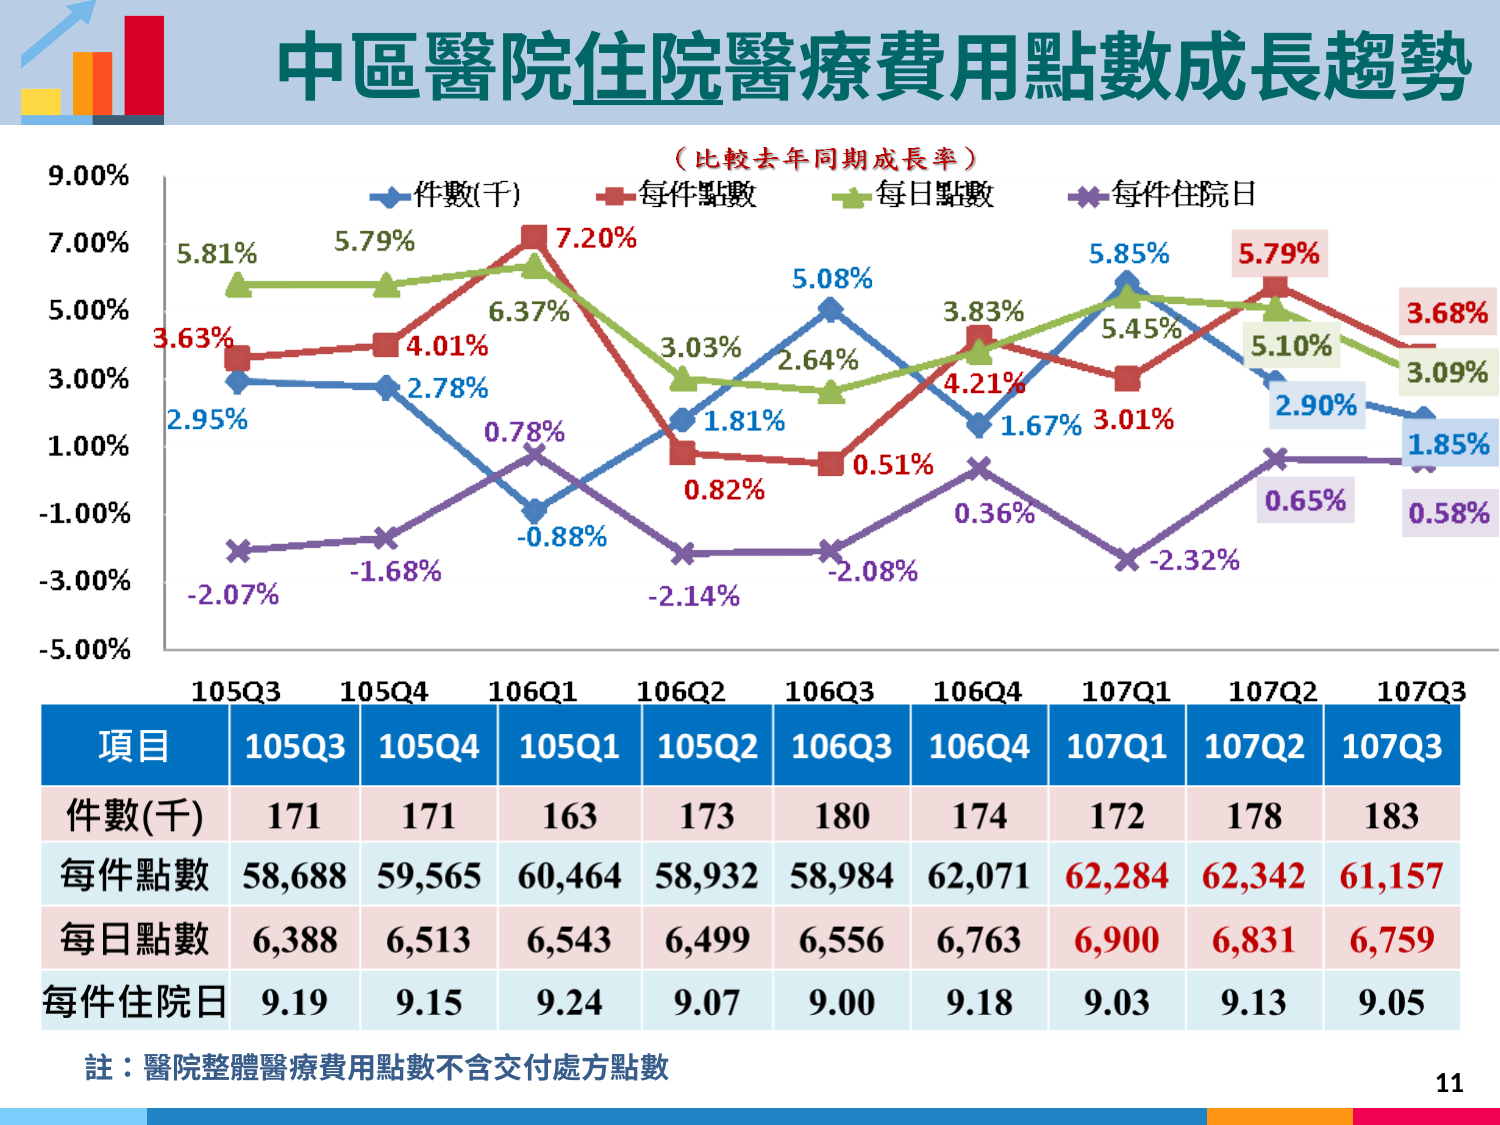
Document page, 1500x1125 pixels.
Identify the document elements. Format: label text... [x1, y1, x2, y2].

title 中區醫院住院醫療費用點數成長趨勢 [246, 0, 1500, 140]
text_box <編號> [1404, 1048, 1495, 1118]
picture [4, 131, 1499, 1048]
picture [17, 0, 168, 125]
text_box 註：醫院整體醫療費用點數不含交付處方點數 [69, 1042, 899, 1093]
